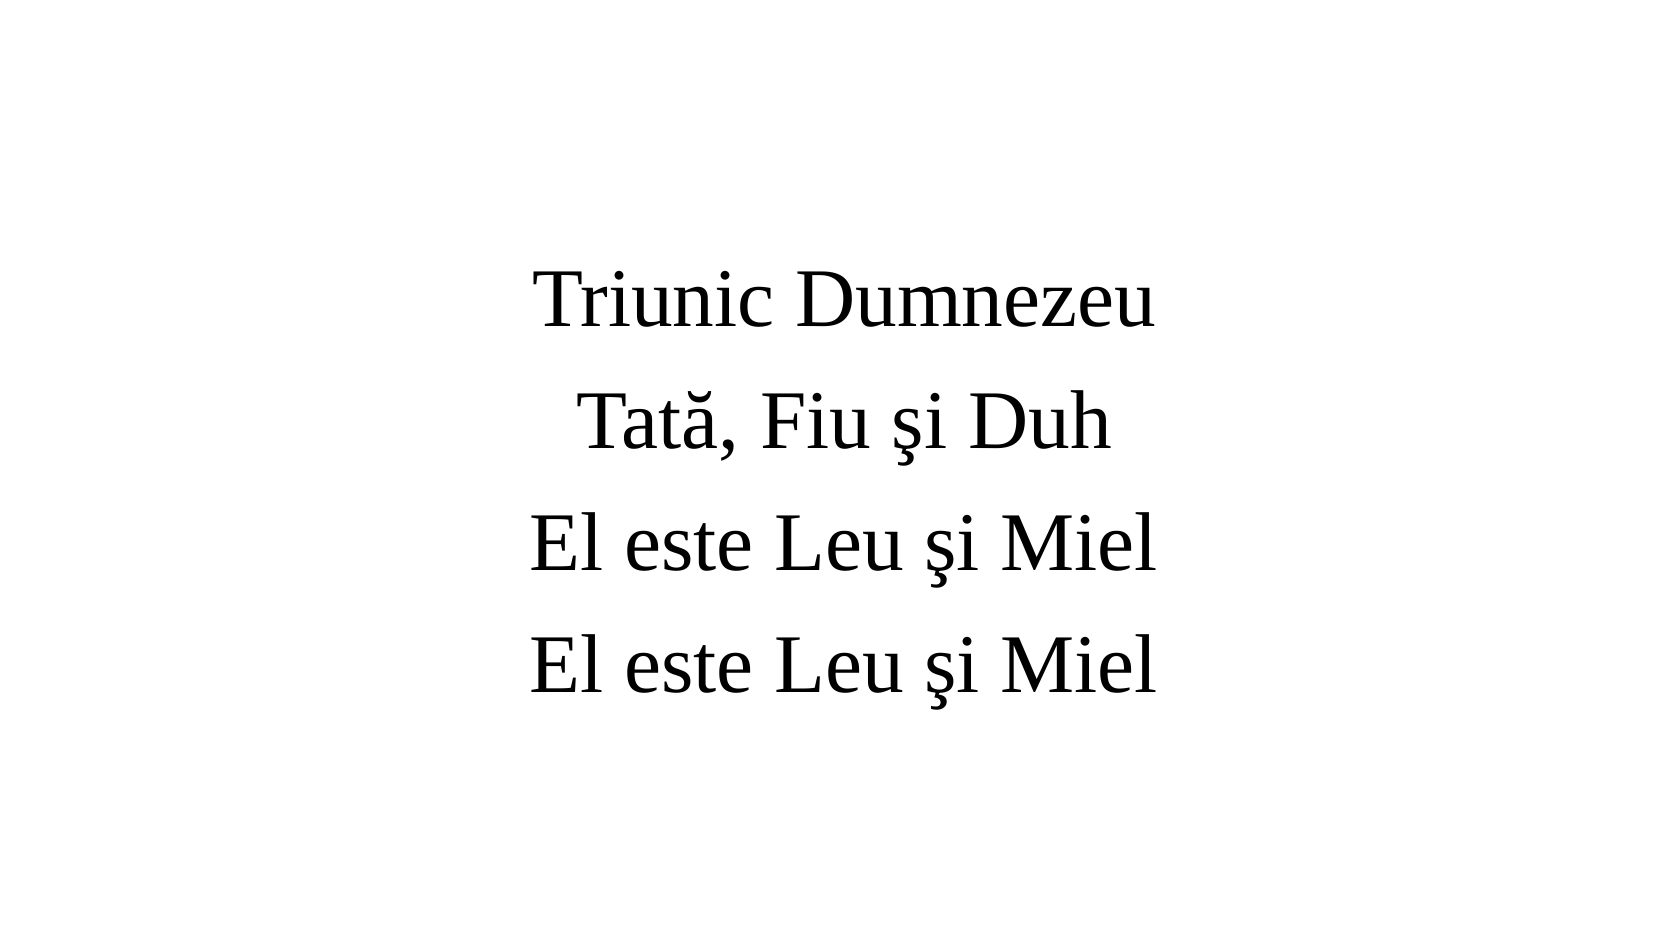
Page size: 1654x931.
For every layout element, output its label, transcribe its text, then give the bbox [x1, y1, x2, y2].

subtitle Triunic Dumnezeu Tată, Fiu şi Duh El este Leu şi Miel El este Leu şi Miel [153, 242, 1536, 710]
